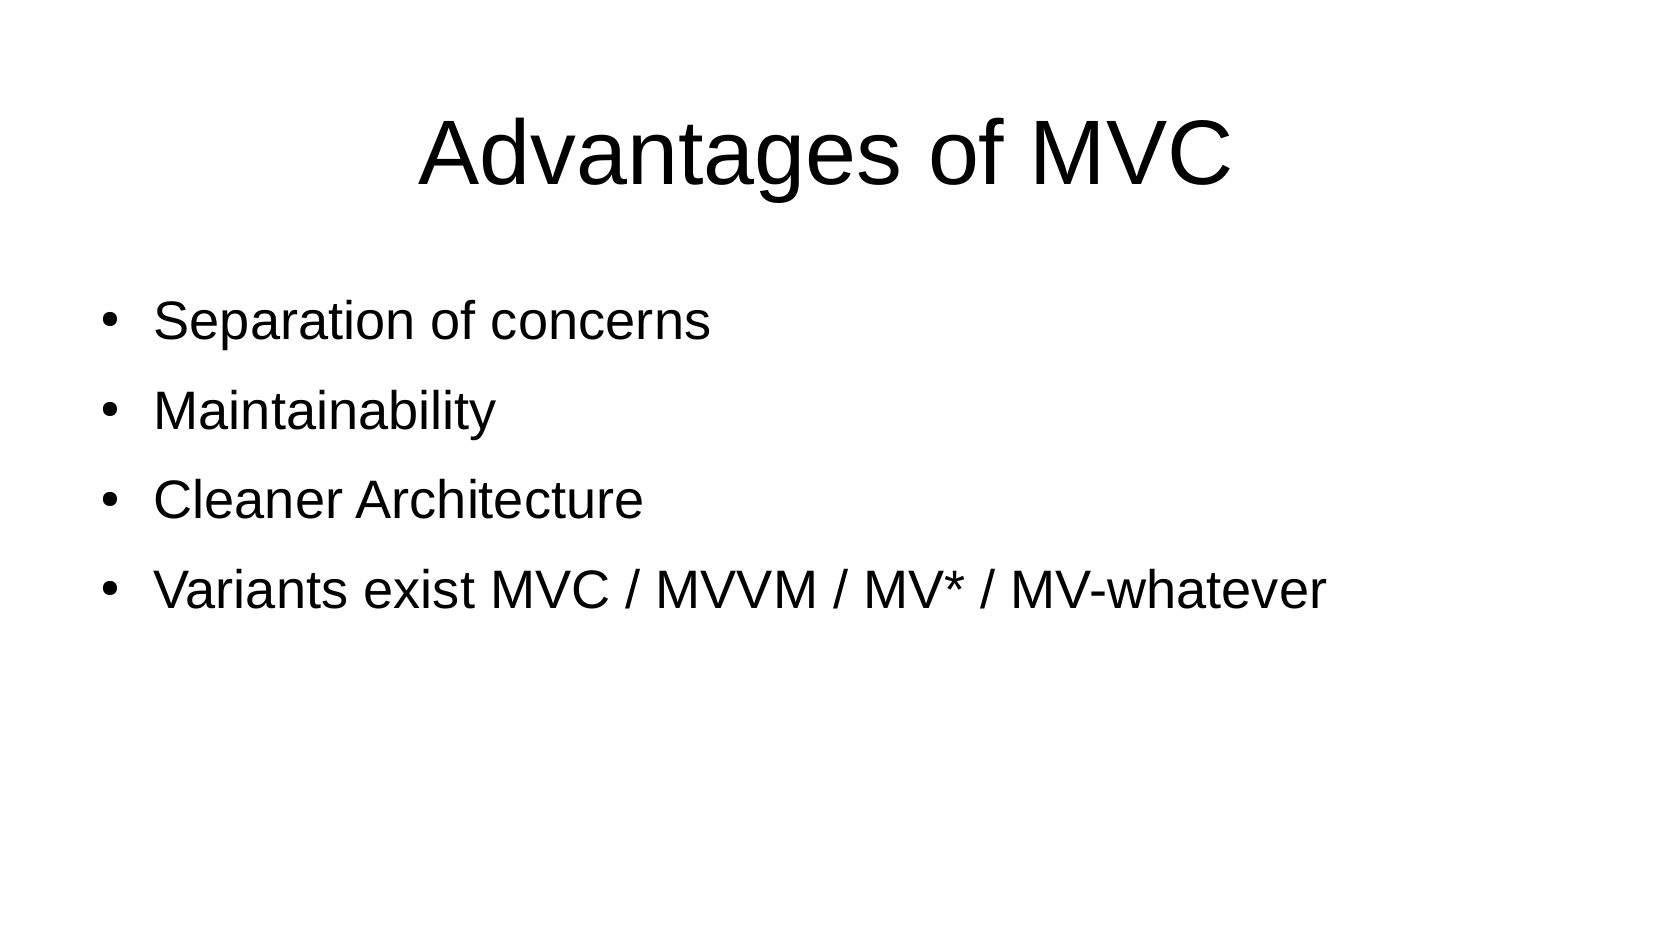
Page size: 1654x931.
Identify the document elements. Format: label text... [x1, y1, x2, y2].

title Advantages of MVC [82, 49, 1571, 257]
list Separation of concerns Maintainability Cleaner Architecture Variants exist MVC / MVVM / MV* / MV-whatever [82, 290, 1538, 931]
